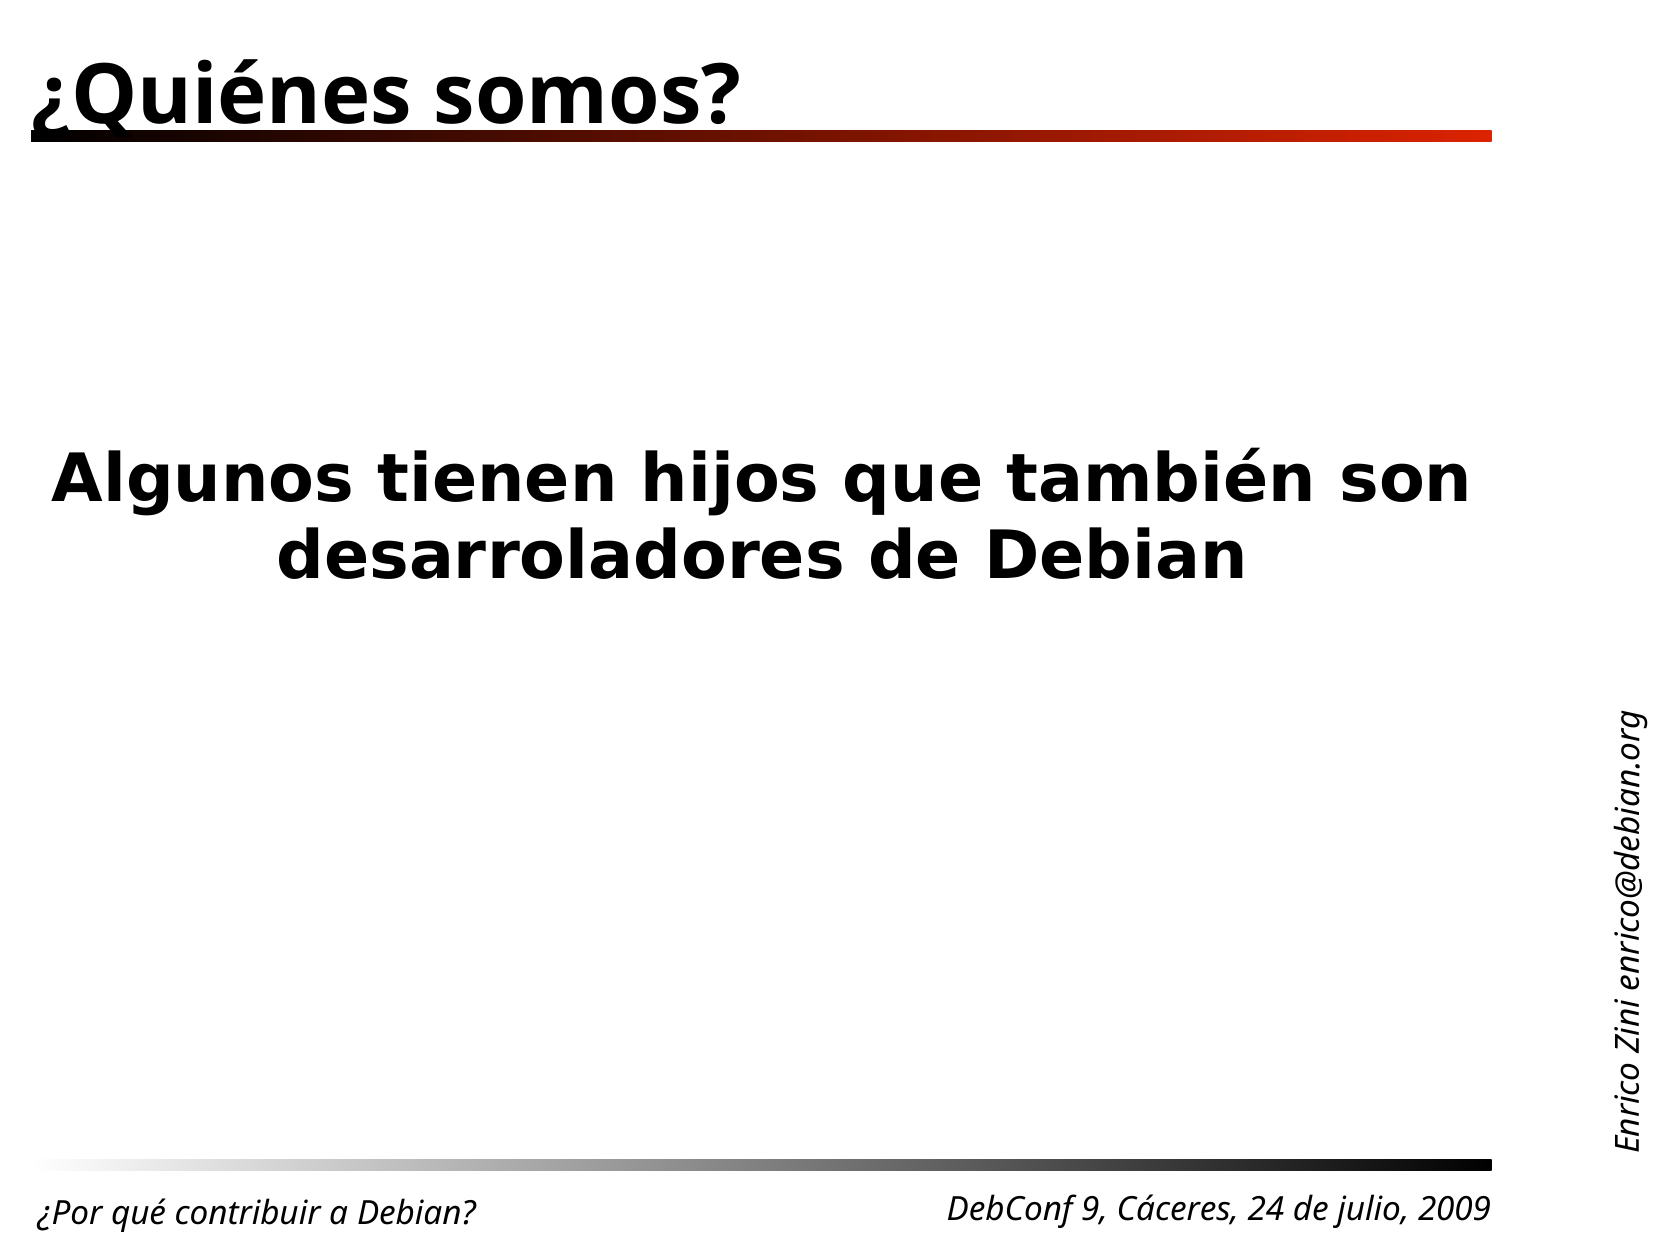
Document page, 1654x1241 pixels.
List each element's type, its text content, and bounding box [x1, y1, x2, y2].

text_box Algunos tienen hijos que también son desarroladores de Debian [30, 439, 1495, 595]
text_box ¿Quiénes somos? [31, 34, 1438, 168]
